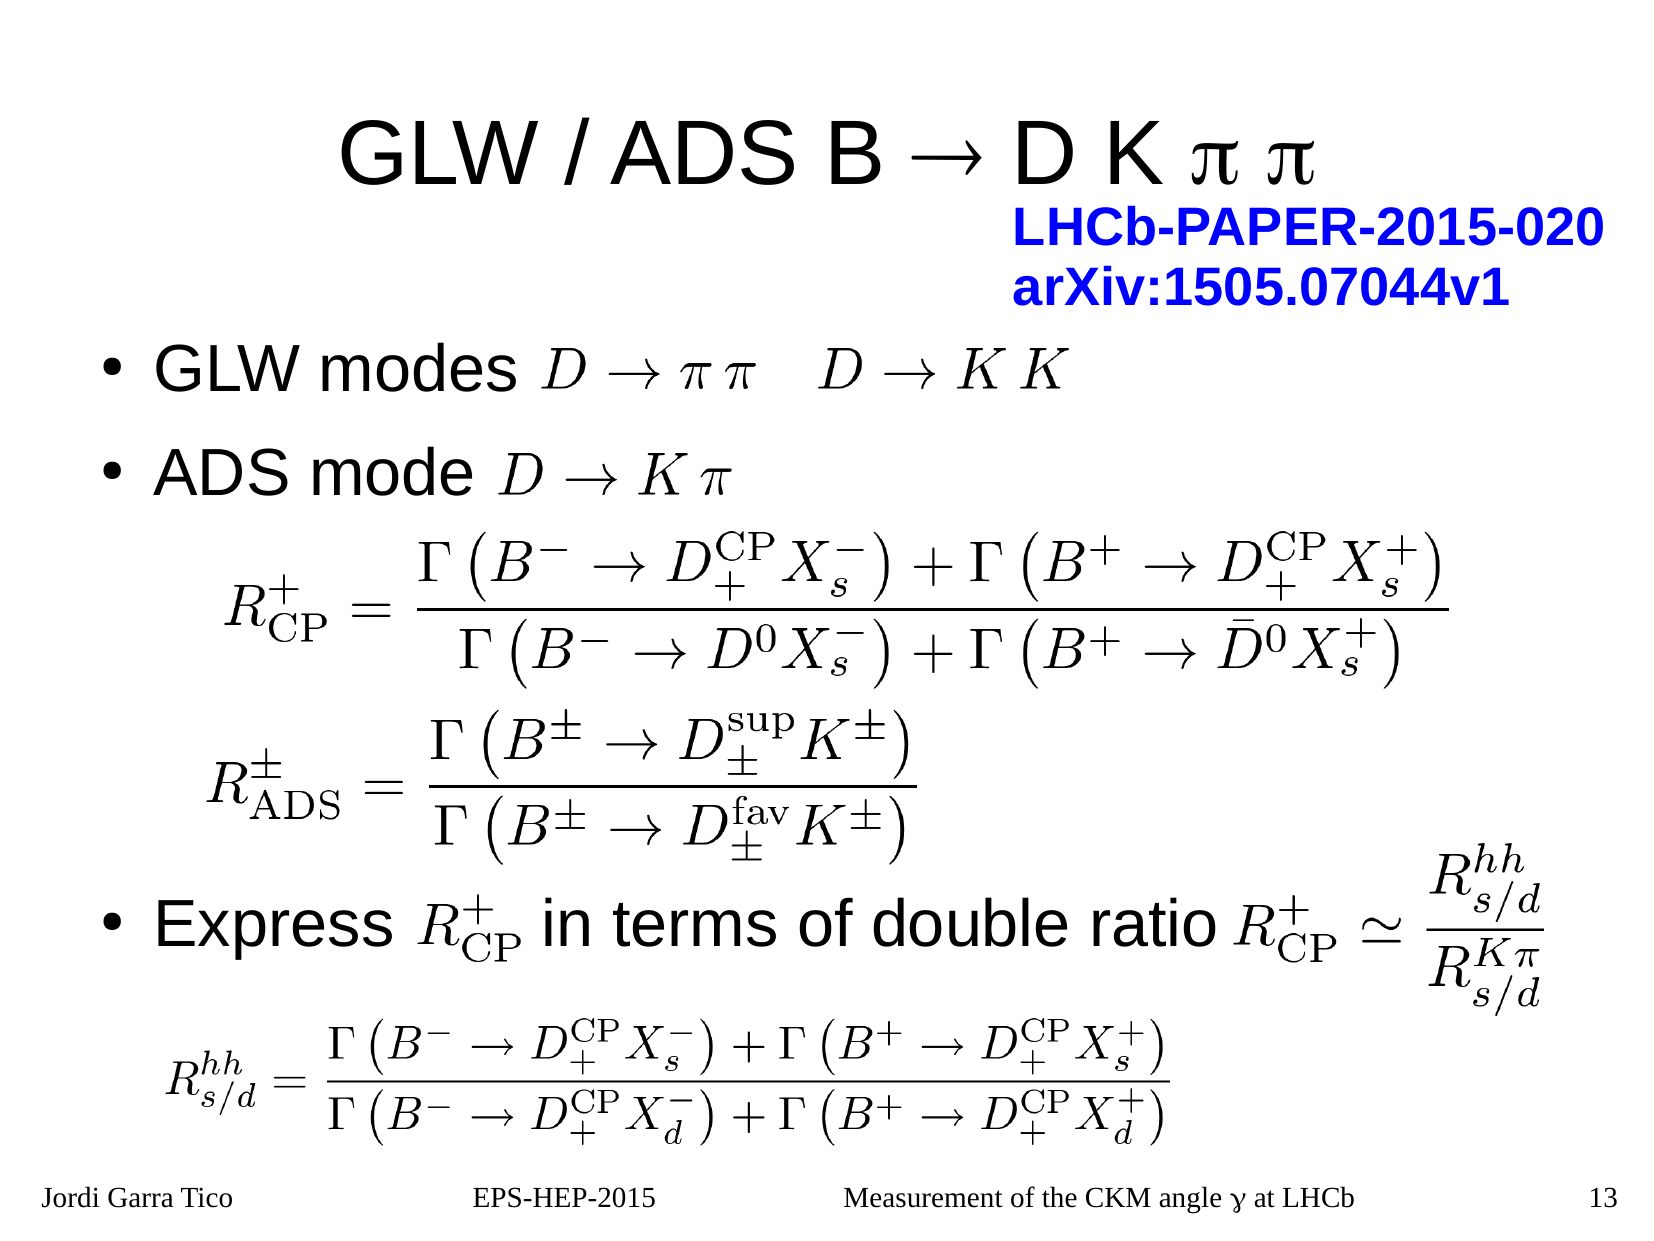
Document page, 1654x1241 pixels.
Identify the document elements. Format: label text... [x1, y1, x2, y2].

title GLW / ADS B ® D K p p [82, 49, 1571, 257]
picture [224, 531, 1449, 689]
picture [498, 453, 732, 495]
picture [206, 709, 917, 865]
list Express in terms of double ratio [82, 885, 1538, 1087]
picture [165, 1018, 1170, 1146]
picture [541, 348, 1069, 389]
list GLW modes ADS mode [82, 330, 1538, 532]
picture [1233, 843, 1544, 1016]
text_box LHCb-PAPER-2015-020 arXiv:1505.07044v1 [998, 188, 1622, 325]
picture [417, 894, 521, 962]
